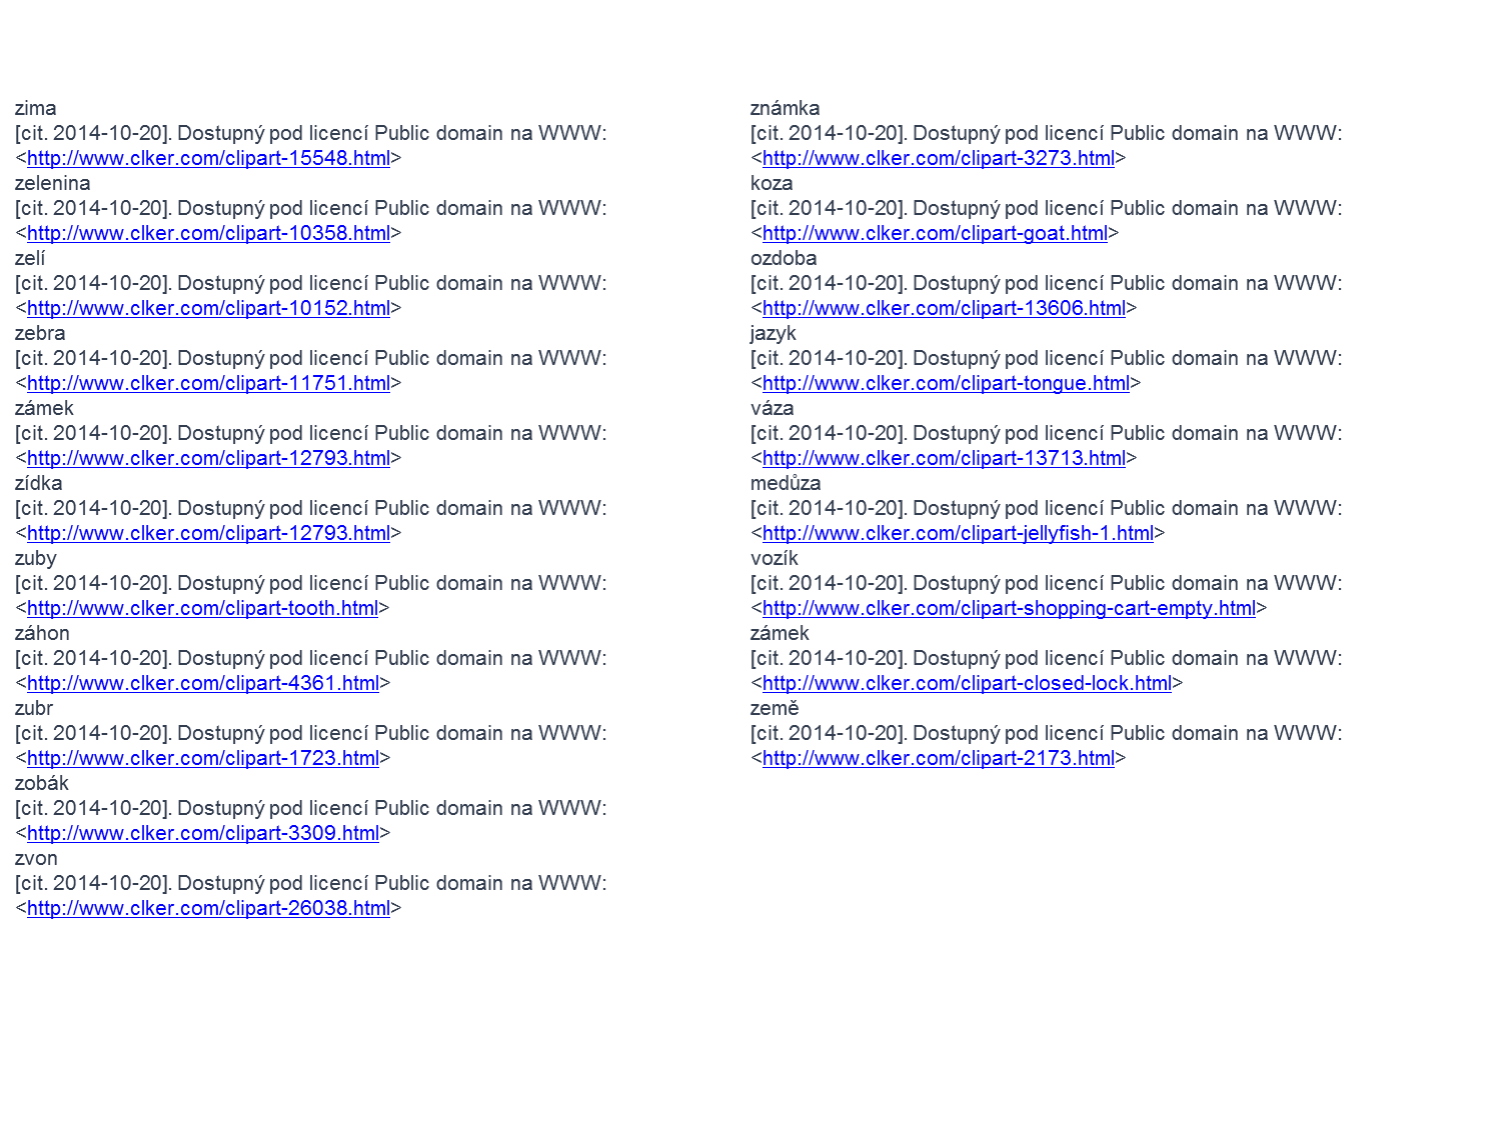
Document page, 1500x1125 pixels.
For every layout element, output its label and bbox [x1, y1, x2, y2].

picture [0, 78, 1500, 936]
